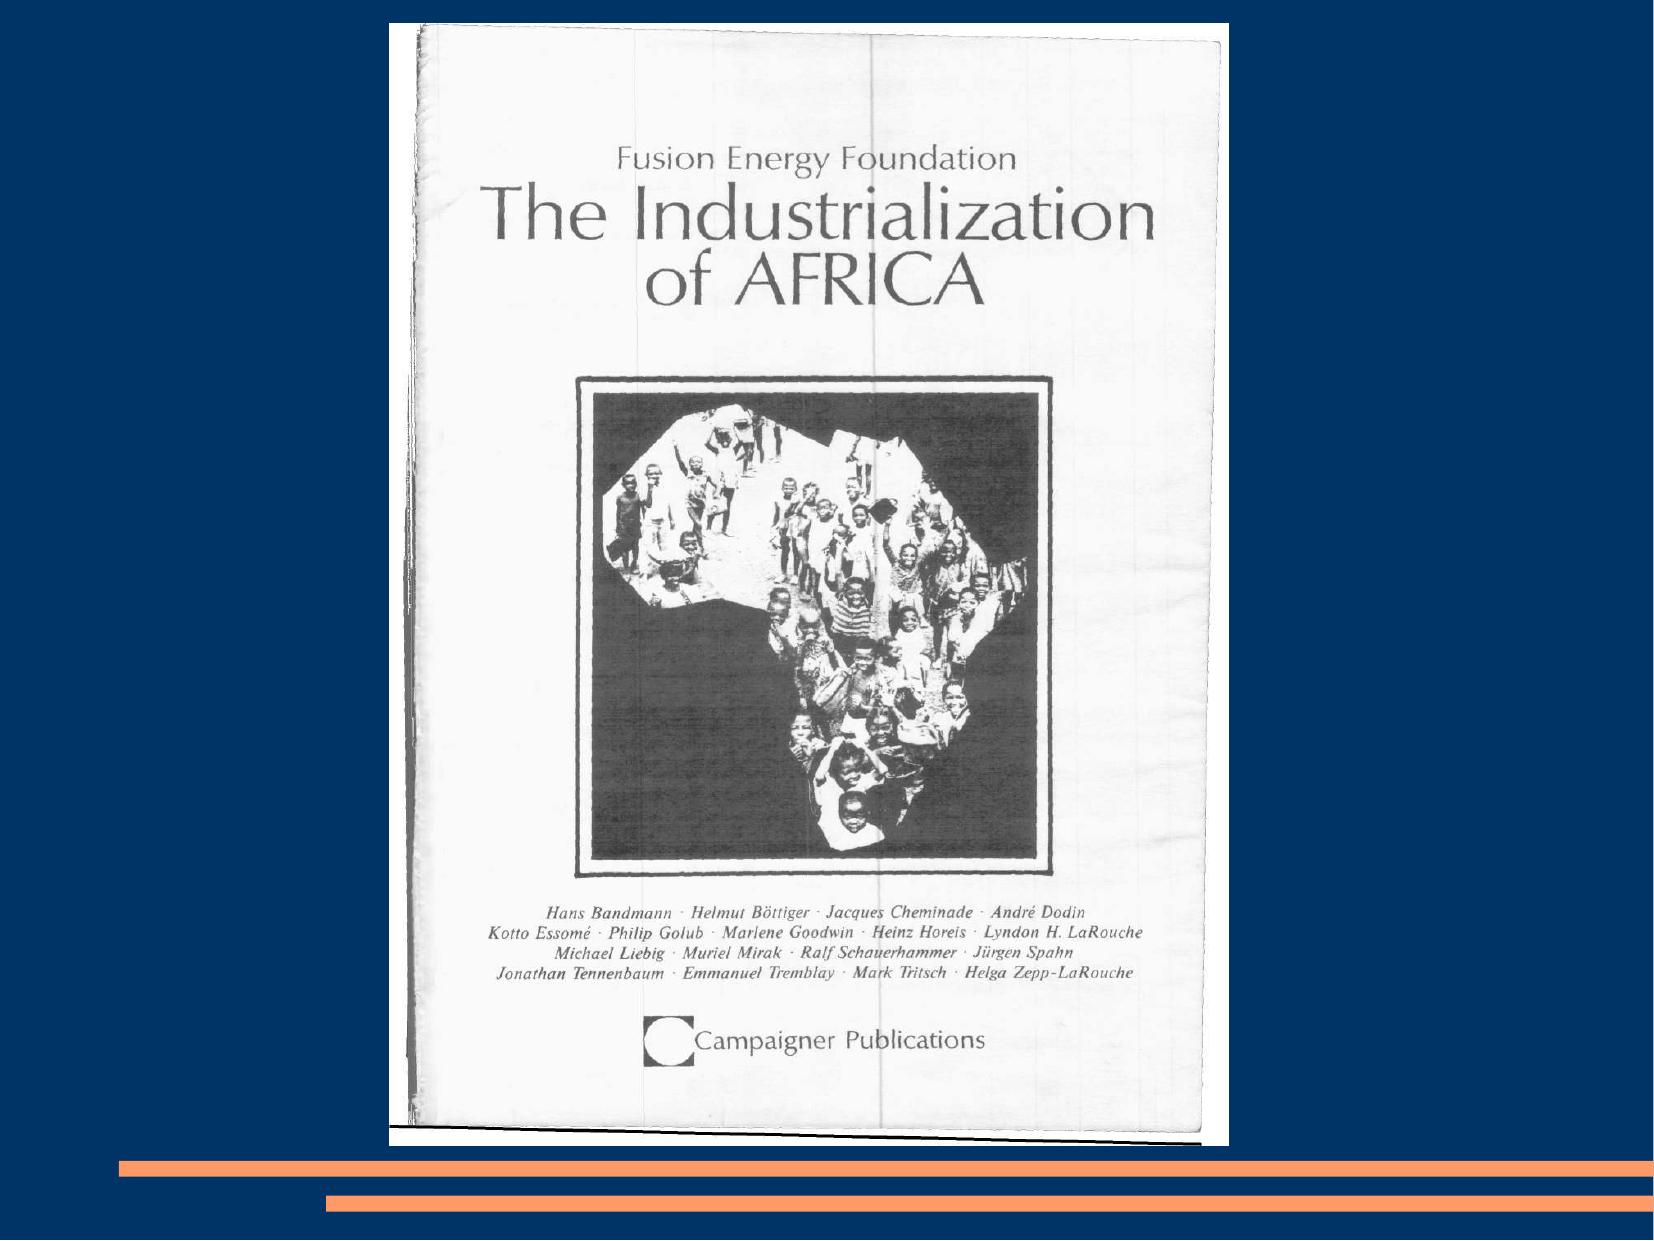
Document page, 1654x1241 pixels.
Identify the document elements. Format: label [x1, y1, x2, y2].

picture [389, 23, 1229, 1146]
